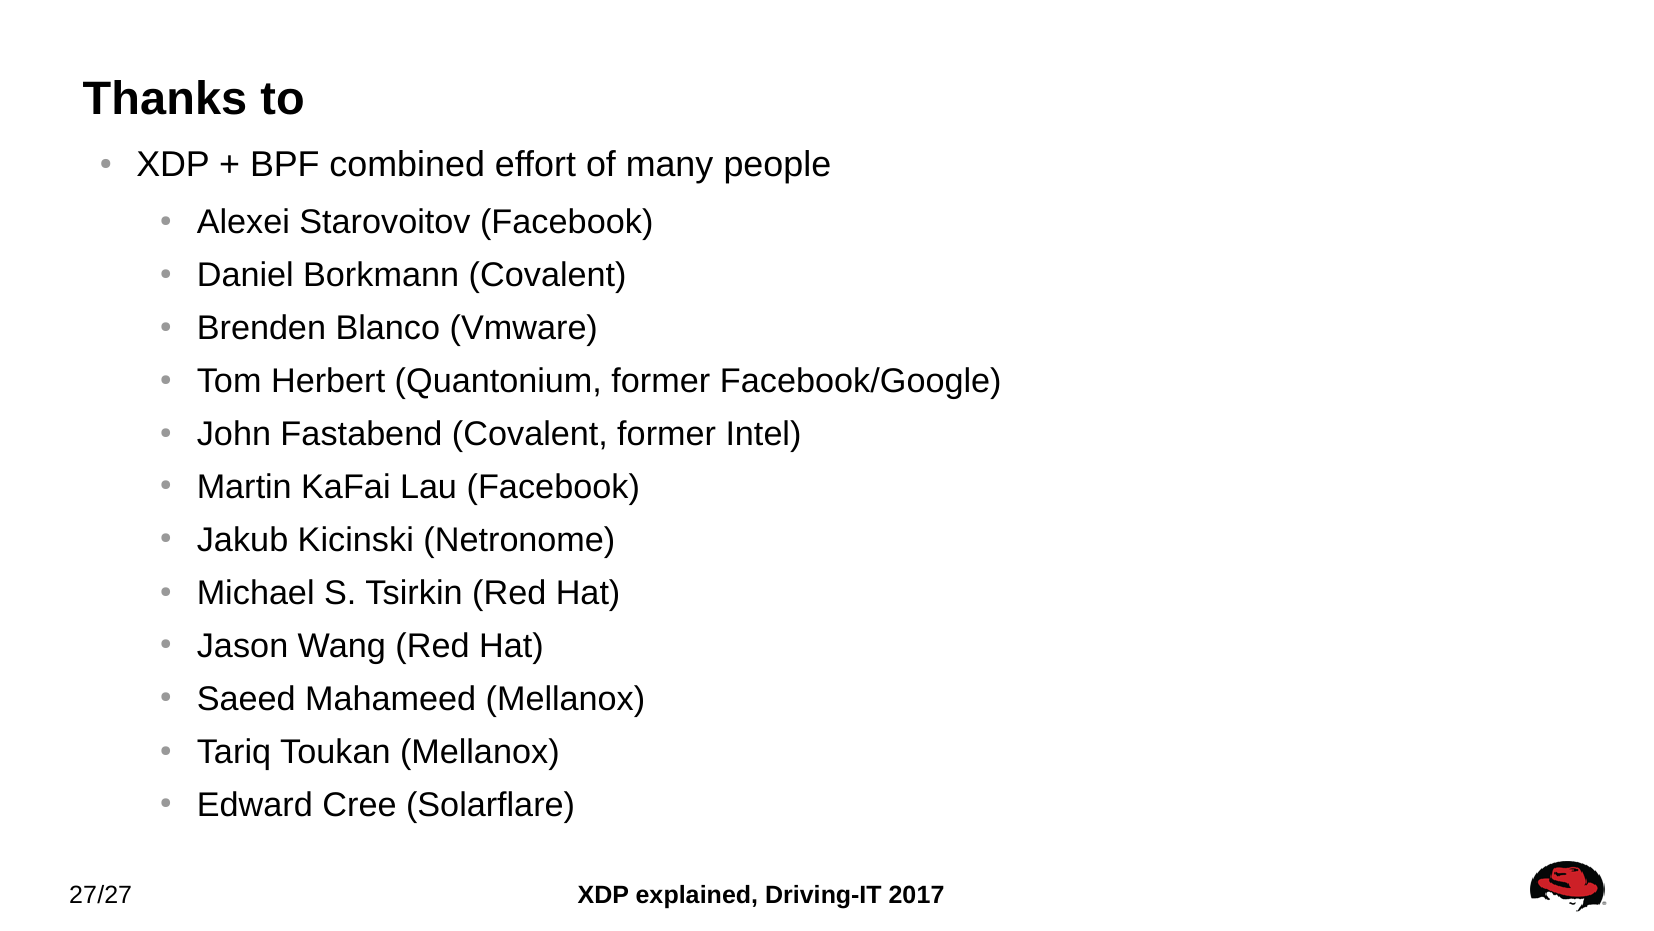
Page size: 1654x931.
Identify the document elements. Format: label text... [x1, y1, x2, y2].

picture [1529, 859, 1613, 918]
title Thanks to [82, 28, 1571, 169]
list XDP + BPF combined effort of many people Alexei Starovoitov (Facebook) Daniel Borkmann (Covalent) Brenden Blanco (Vmware) Tom Herbert (Quantonium, former Facebook/Google) John Fastabend (Covalent, former Intel) Martin KaFai Lau (Facebook) Jakub Kicinski (Netronome) Michael S. Tsirkin (Red Hat) Jason Wang (Red Hat) Saeed Mahameed (Mellanox) Tariq Toukan (Mellanox) Edward Cree (Solarflare) [87, 144, 1576, 826]
